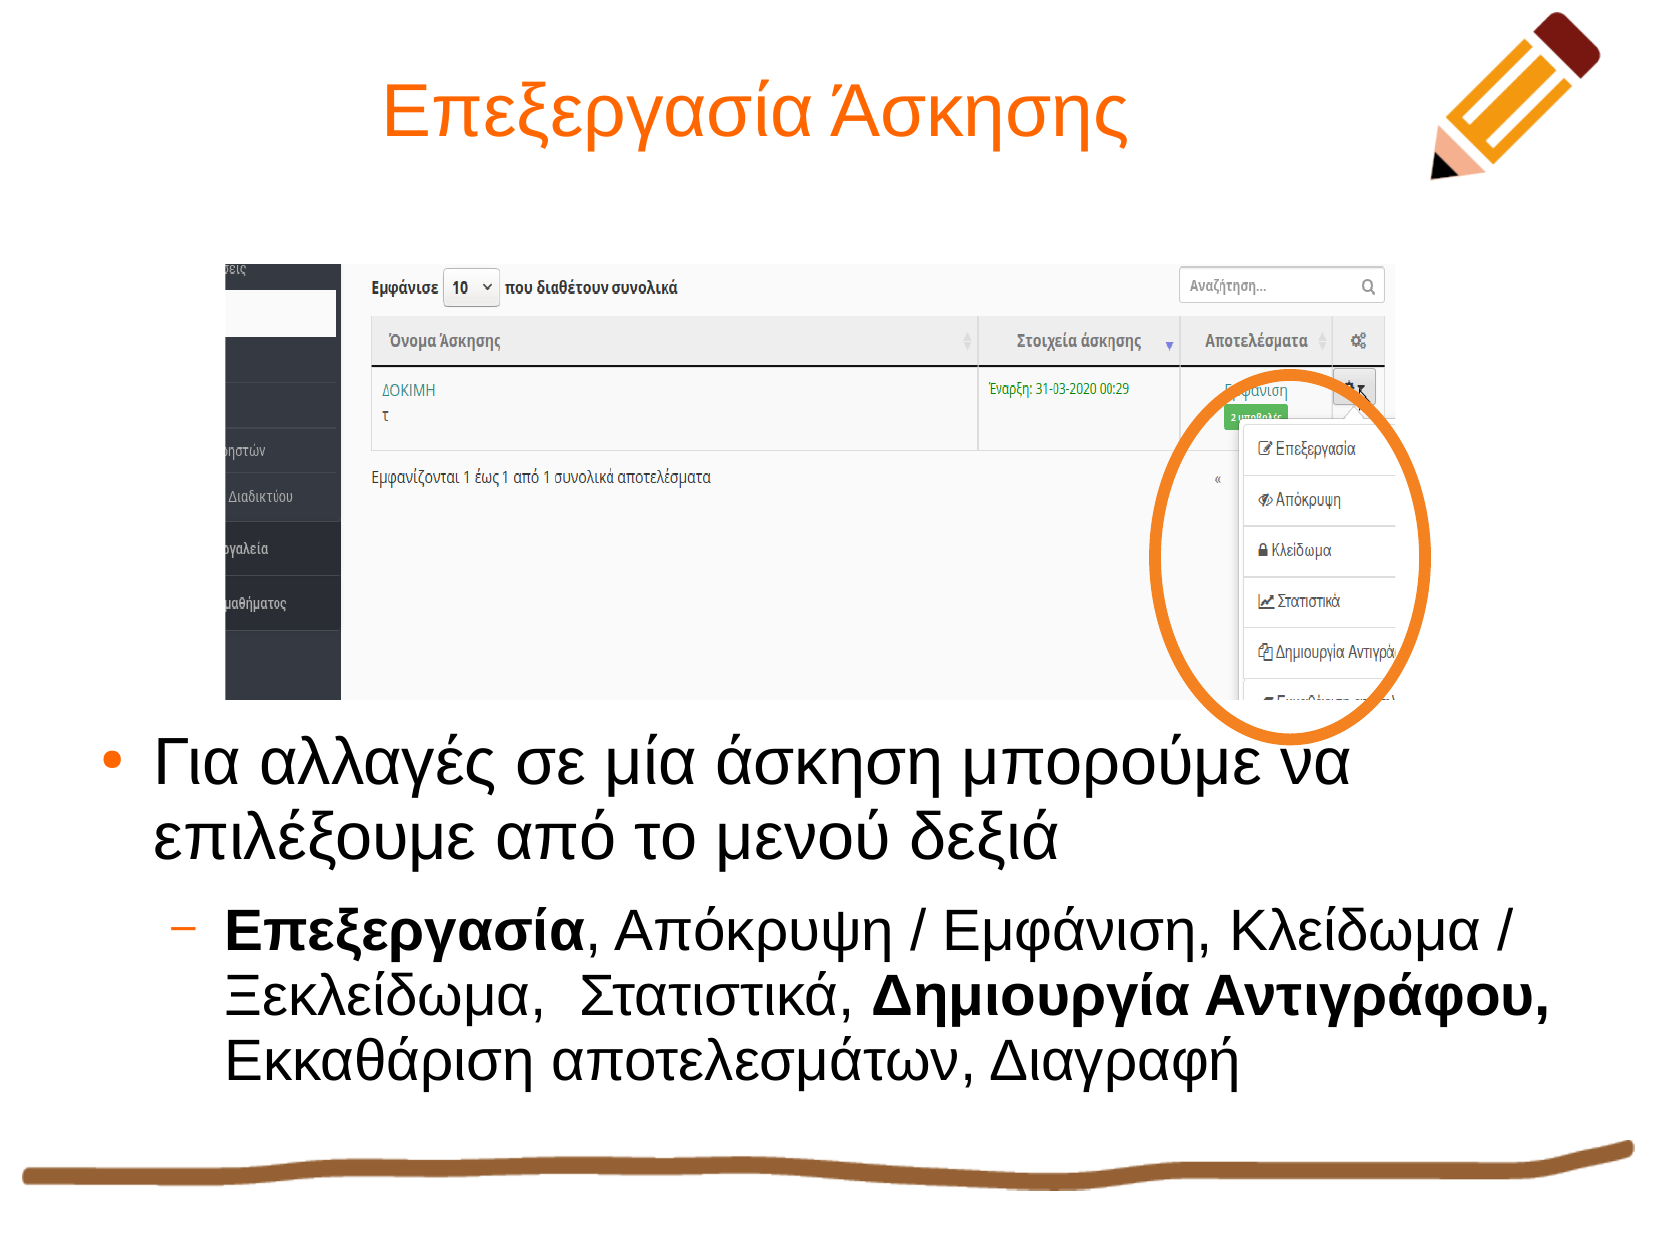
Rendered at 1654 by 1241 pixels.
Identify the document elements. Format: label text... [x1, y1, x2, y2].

picture [1383, 683, 1396, 700]
title Επεξεργασία Άσκησης [82, 49, 1430, 172]
picture [1161, 381, 1396, 700]
list Για αλλαγές σε μία άσκηση μπορούμε να επιλέξουμε από το μενού δεξιά Επεξεργασία, Απόκρυψη / Εμφάνιση, Κλείδωμα / Ξεκλείδωμα, Στατιστικά, Δημιουργία Αντιγράφου, Εκκαθάριση αποτελεσμάτων, Διαγραφή [82, 724, 1571, 1121]
picture [225, 264, 1396, 700]
picture [22, 1140, 1635, 1191]
picture [1430, 12, 1601, 181]
